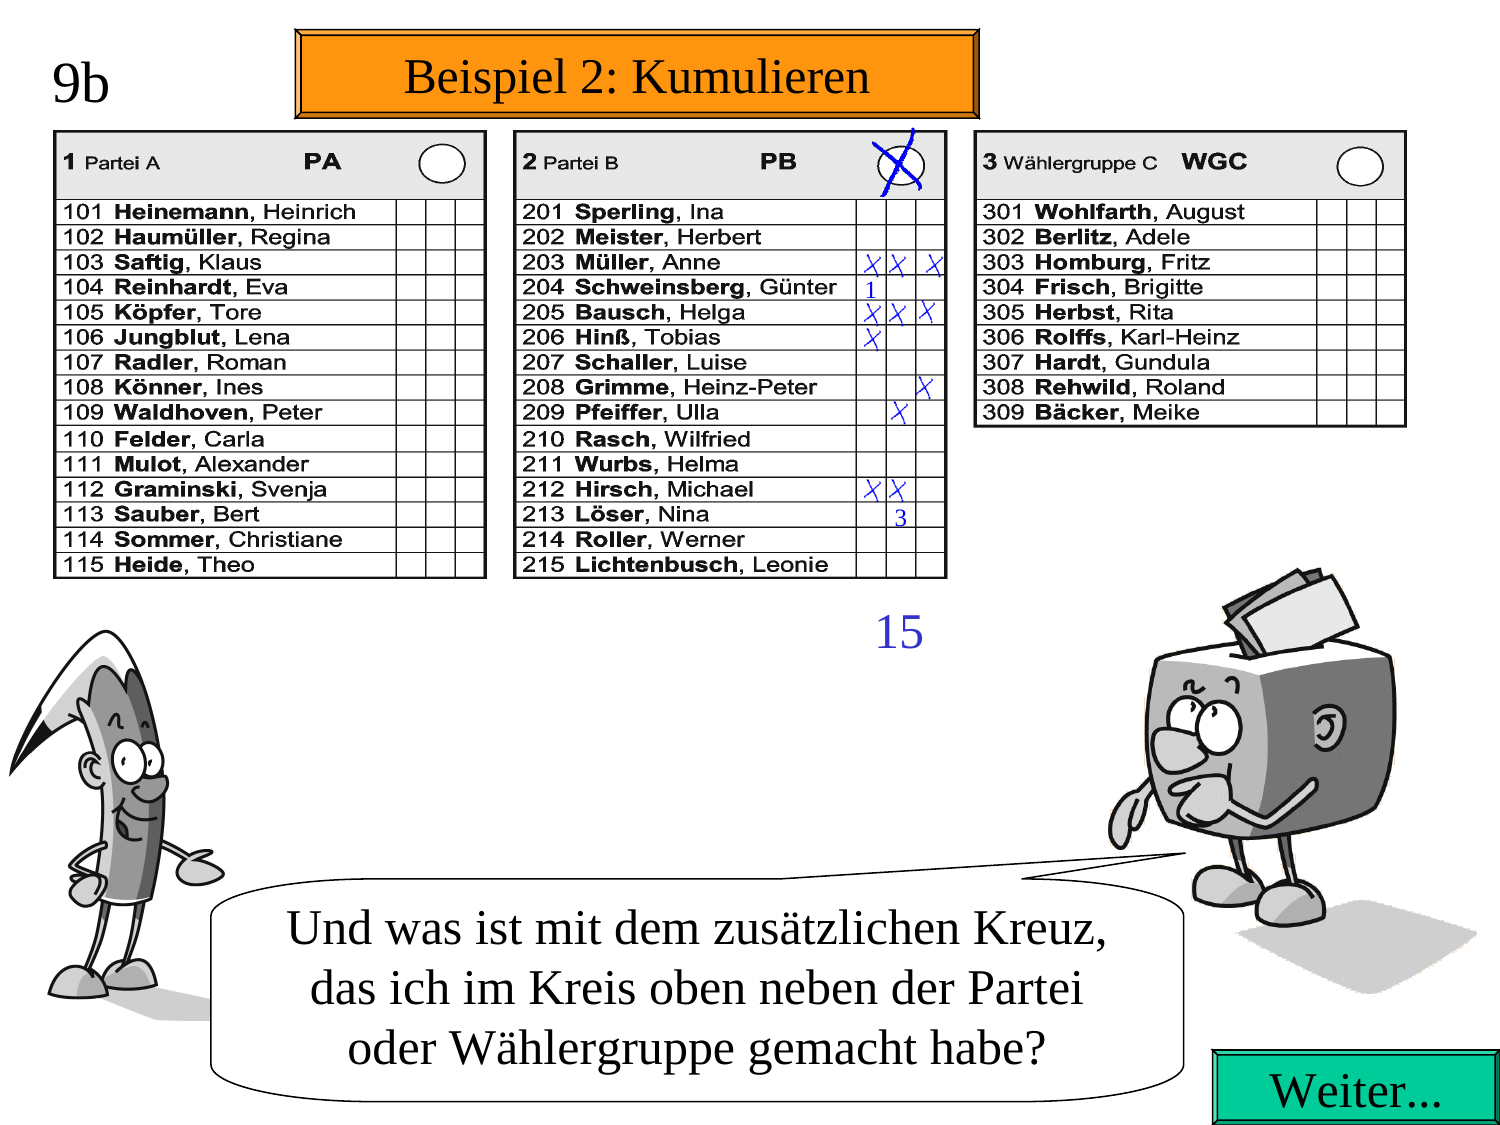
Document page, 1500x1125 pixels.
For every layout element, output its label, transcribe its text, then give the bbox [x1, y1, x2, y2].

text_box 3 [879, 493, 928, 550]
text_box Beispiel 2: Kumulieren [302, 36, 973, 112]
text_box Und was ist mit dem zusätzlichen Kreuz, das ich im Kreis oben neben der Partei oder Wählergruppe gemacht habe? [210, 859, 1184, 1102]
text_box 9b [37, 36, 138, 138]
text_box 1 [849, 265, 900, 328]
picture [4, 620, 236, 1021]
picture [53, 125, 1477, 994]
text_box Weiter... [1218, 1055, 1495, 1120]
text_box 15 [859, 591, 988, 642]
